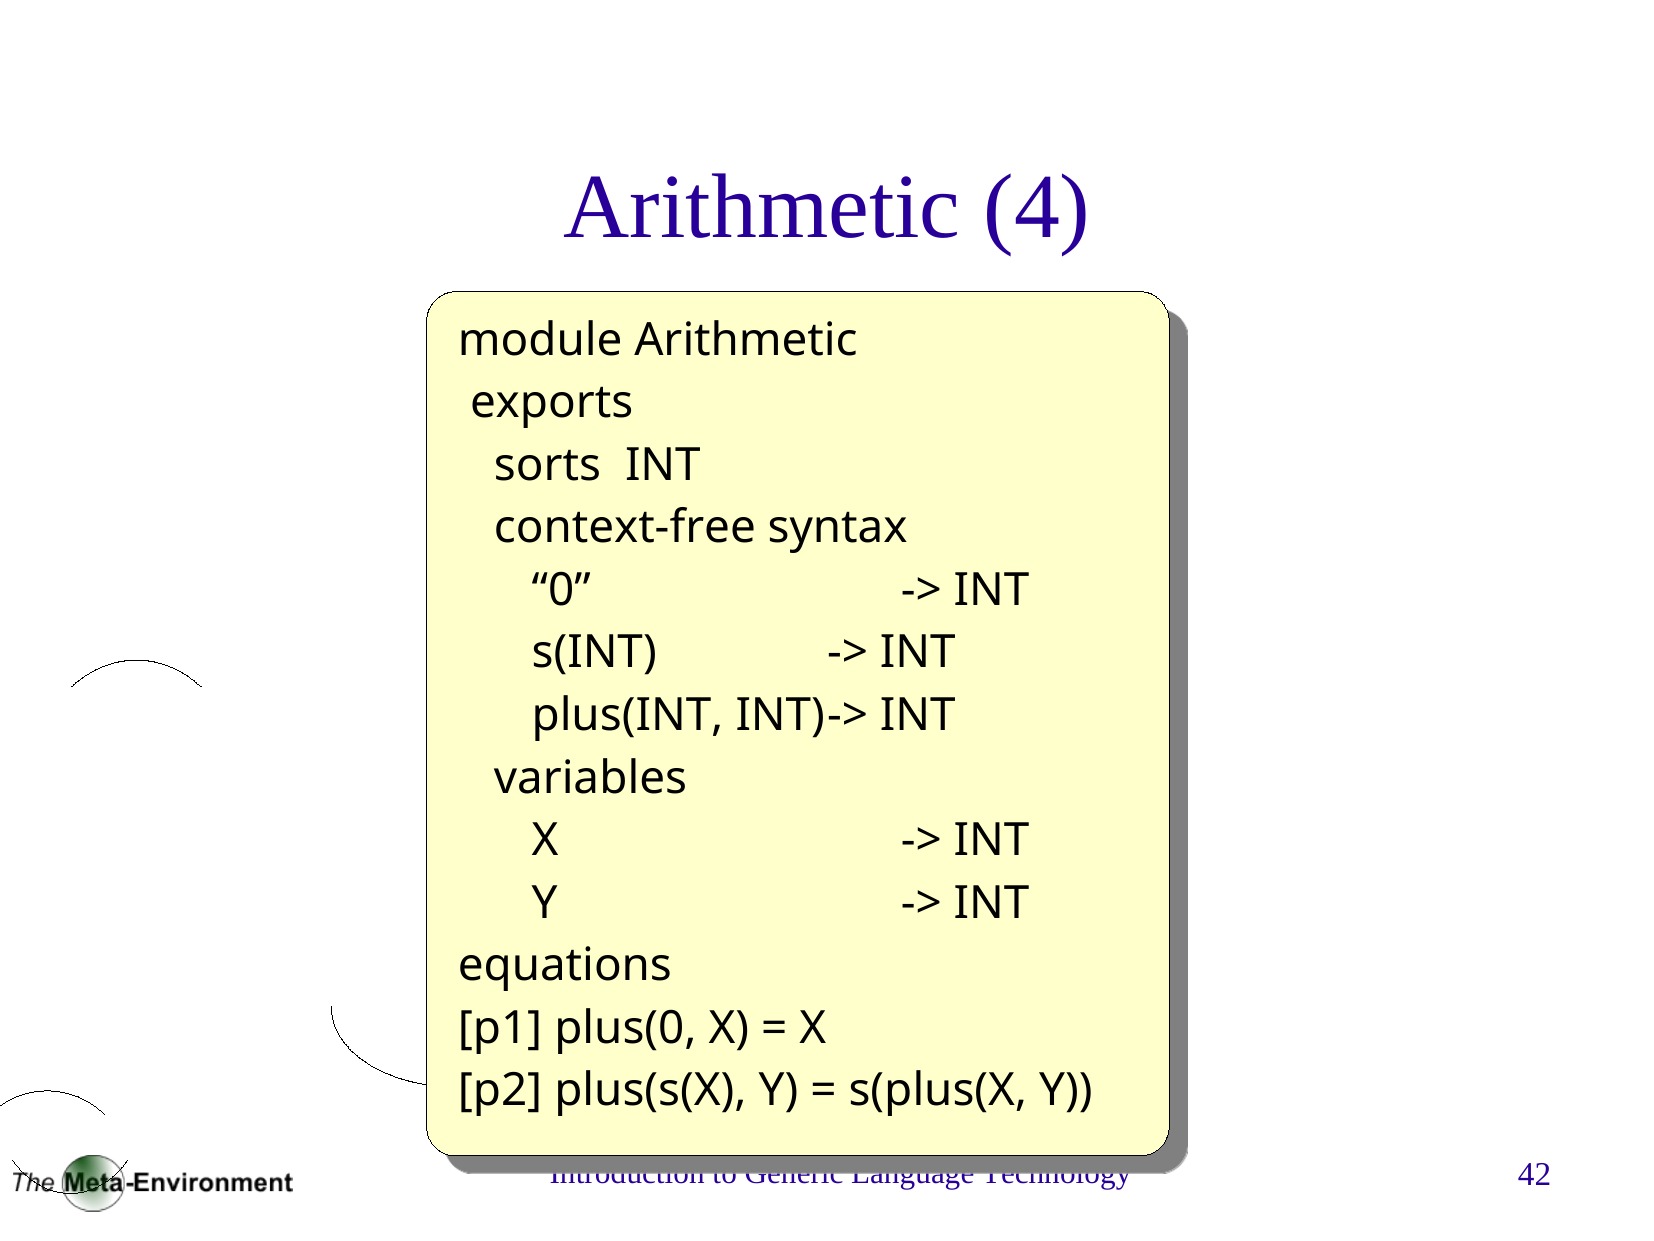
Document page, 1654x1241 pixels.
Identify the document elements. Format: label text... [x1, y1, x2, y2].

picture [13, 1155, 293, 1212]
text_box [426, 291, 1165, 1156]
title Arithmetic (4) [121, 102, 1534, 311]
text_box module Arithmetic exports sorts INT context-free syntax “0” -> INT s(INT) -> INT plus(INT, INT) -> INT variables X -> INT Y -> INT equations [p1] plus(0, X) = X [p2] plus(s(X), Y) = s(plus(X, Y)) [457, 306, 1360, 1241]
